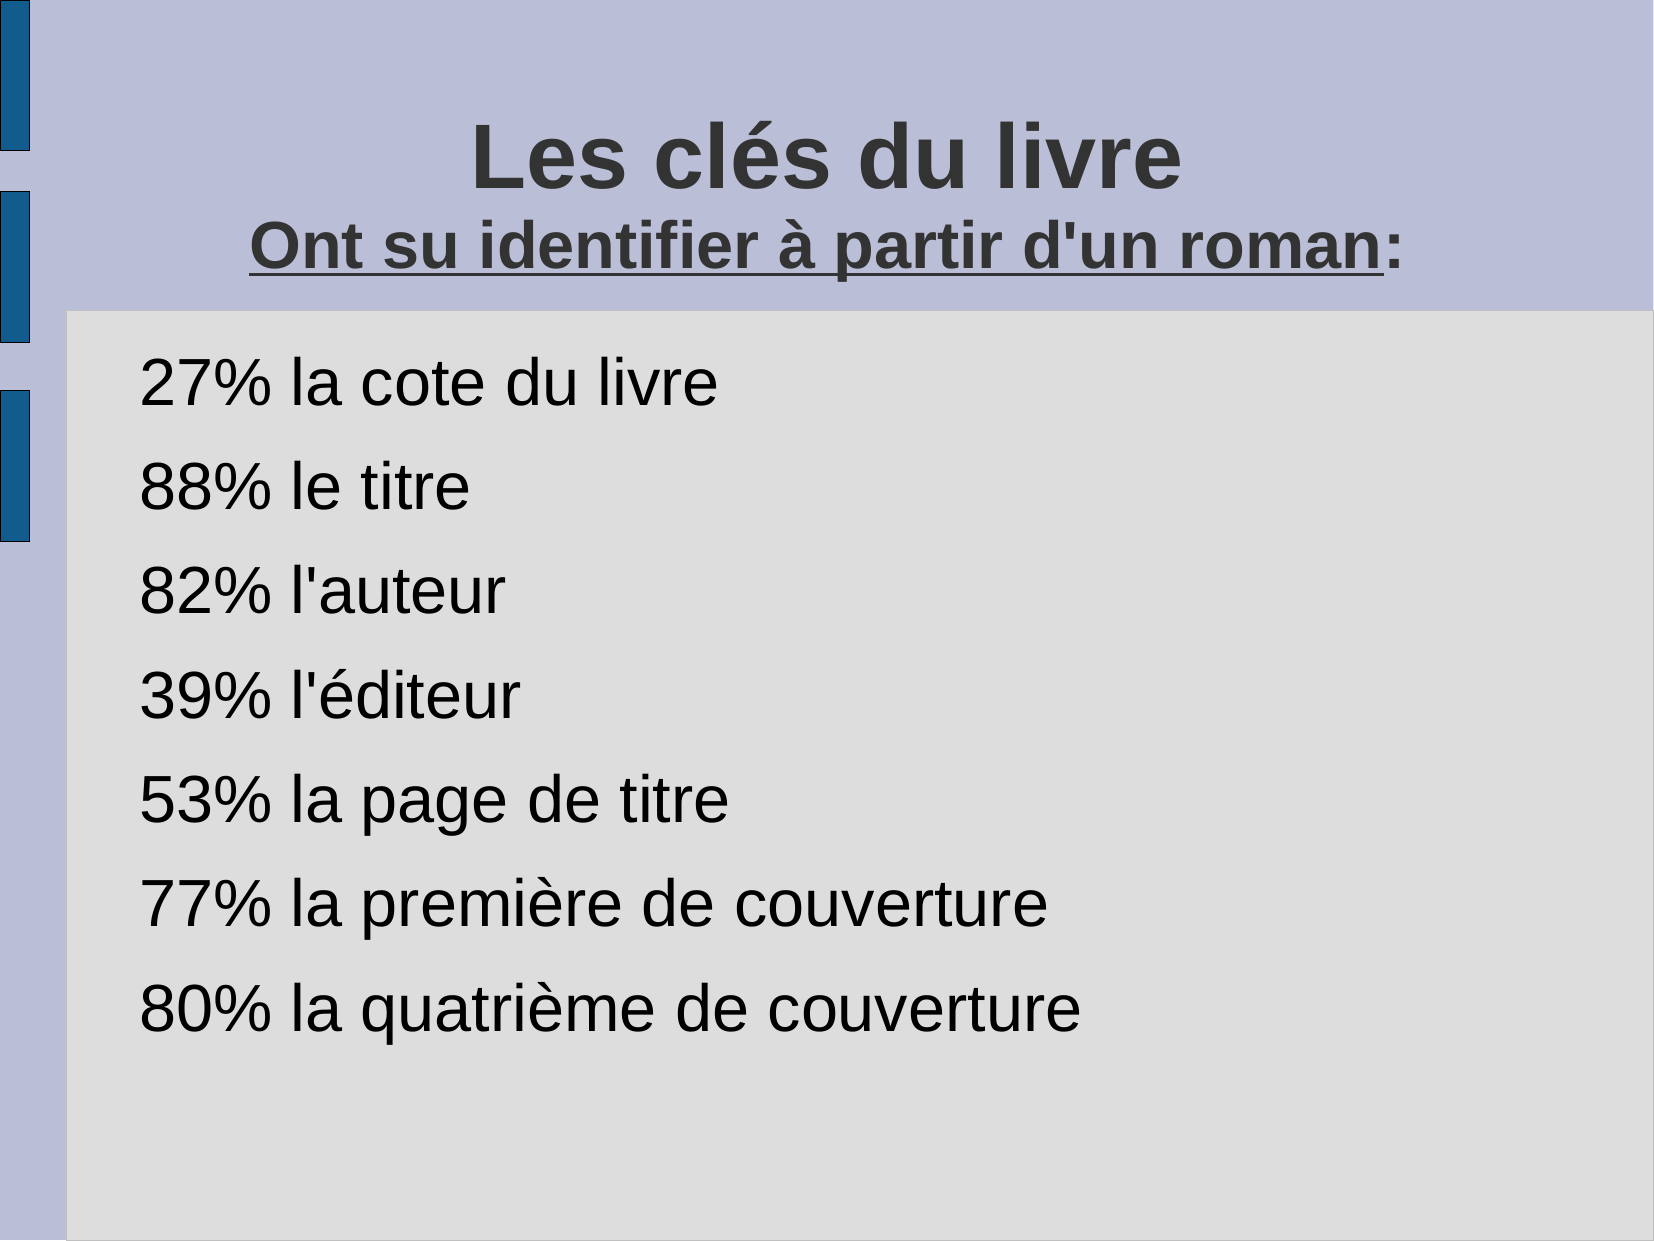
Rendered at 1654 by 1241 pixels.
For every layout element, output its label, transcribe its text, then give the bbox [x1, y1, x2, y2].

list 27% la cote du livre 88% le titre 82% l'auteur 39% l'éditeur 53% la page de titre 77% la première de couverture 80% la quatrième de couverture [121, 344, 1534, 1112]
title Les clés du livre Ont su identifier à partir d'un roman: [121, 98, 1534, 291]
